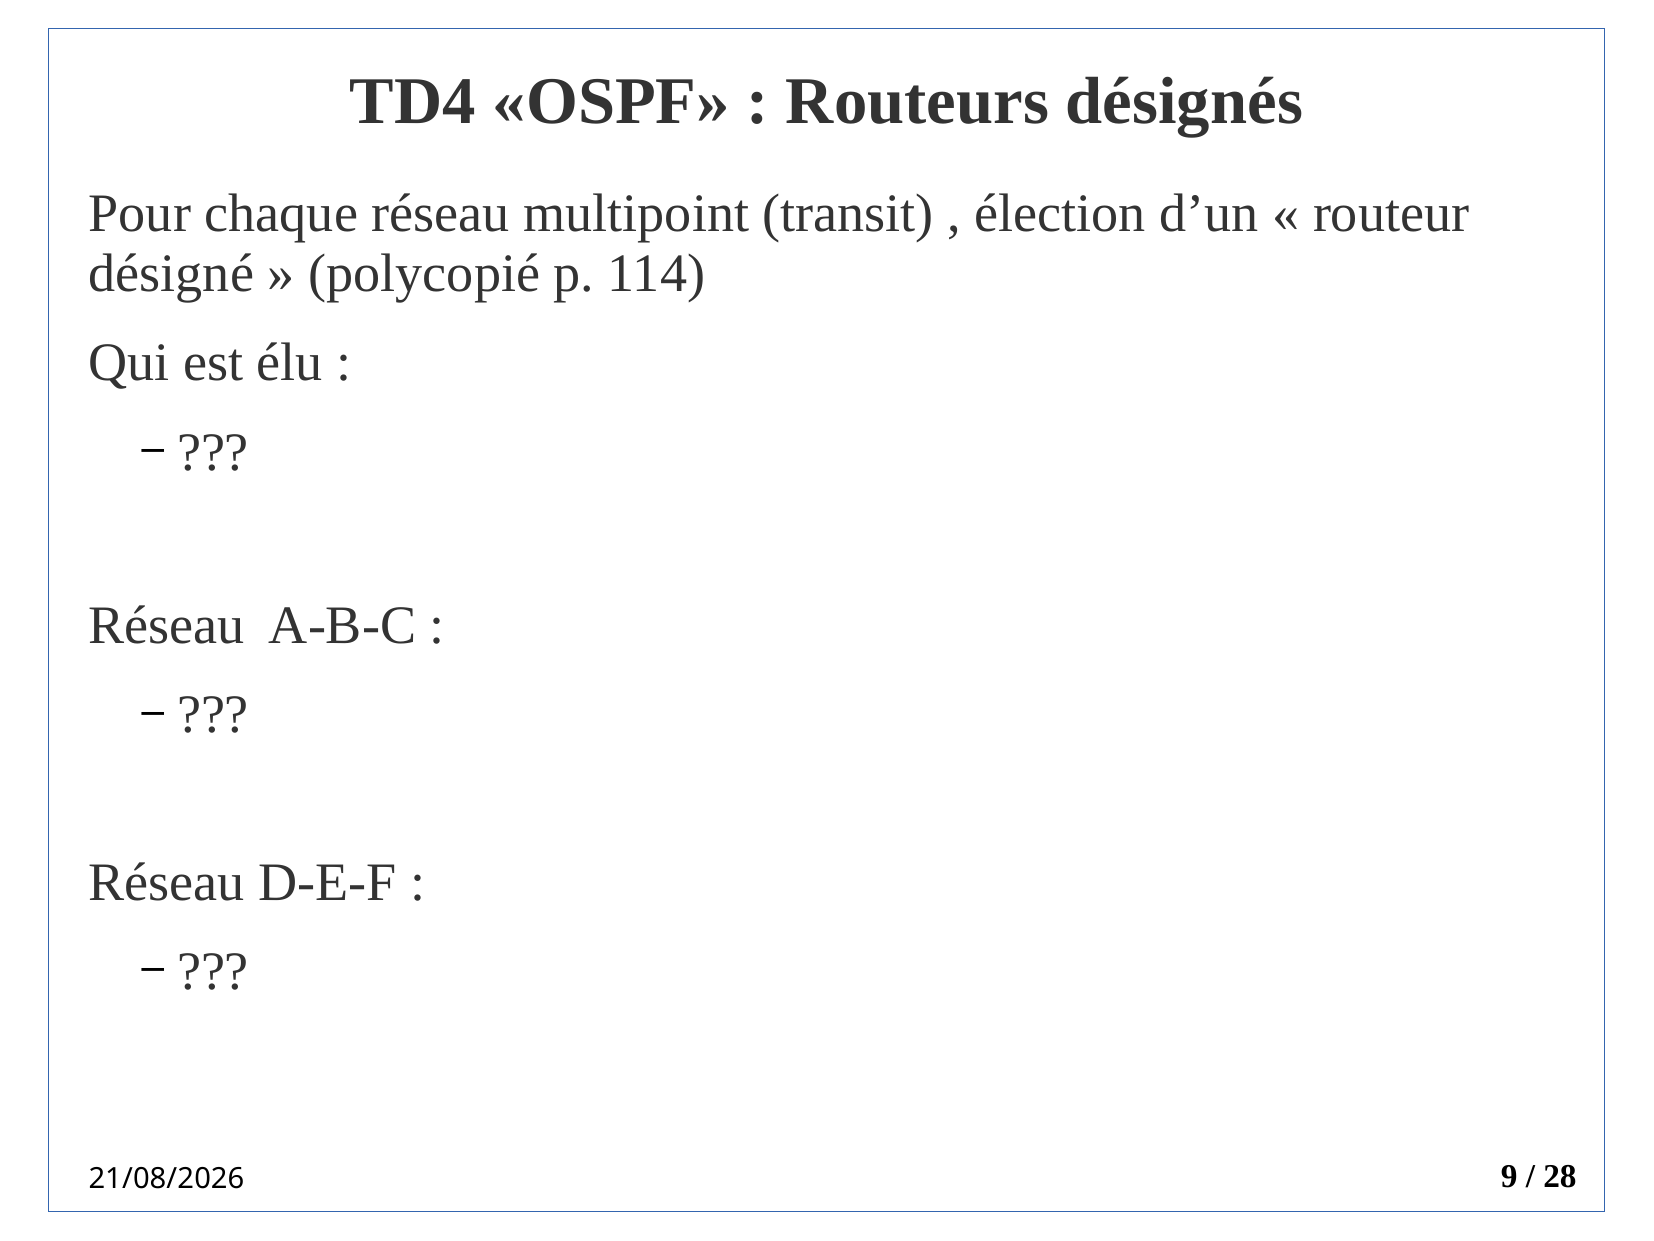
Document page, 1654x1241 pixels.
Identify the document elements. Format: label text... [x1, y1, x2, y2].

title TD4 «OSPF» : Routeurs désignés [88, 61, 1565, 142]
list Pour chaque réseau multipoint (transit) , élection d’un « routeur désigné » (polycopié p. 114) Qui est élu : ??? Réseau A-B-C : ??? Réseau D-E-F : ??? [88, 183, 1565, 1123]
